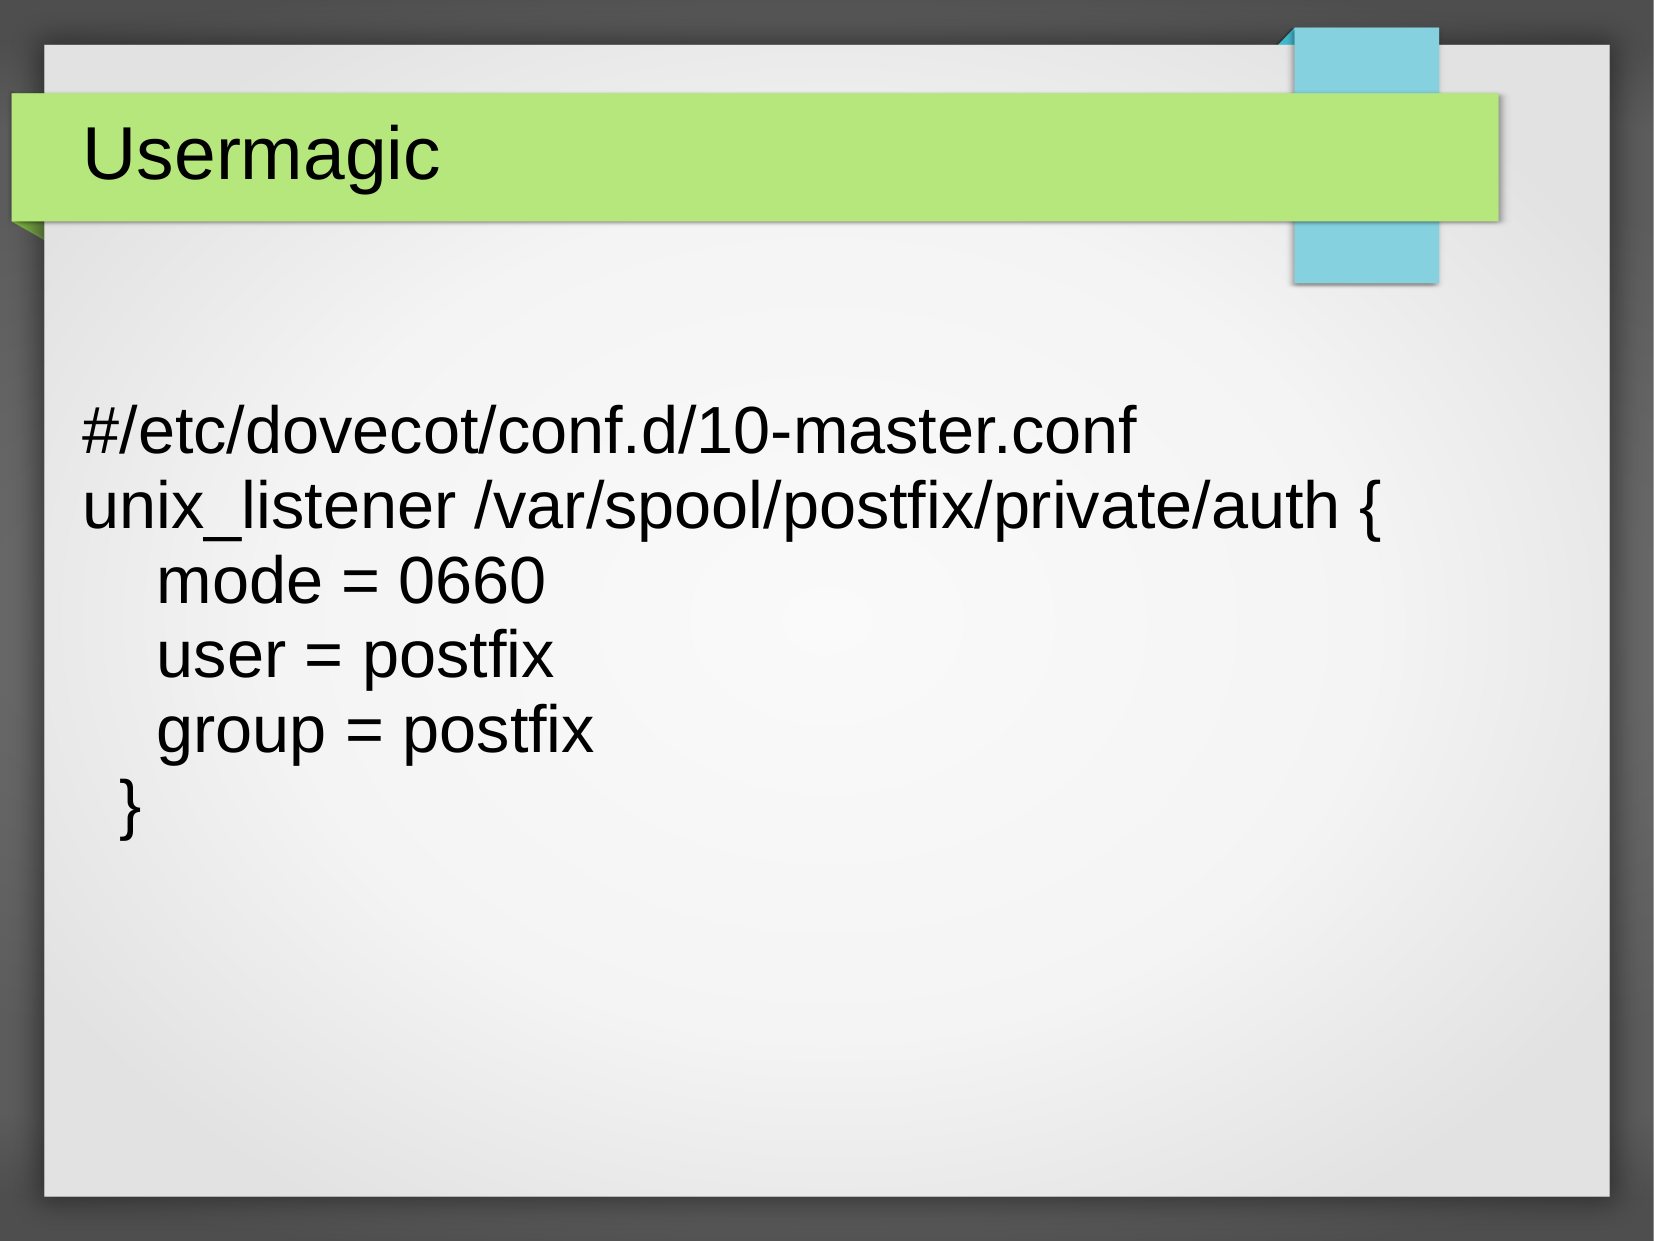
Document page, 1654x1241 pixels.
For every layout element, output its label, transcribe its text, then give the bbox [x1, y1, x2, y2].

picture [0, 0, 1654, 1241]
title Usermagic [82, 94, 1264, 213]
subtitle #/etc/dovecot/conf.d/10-master.conf unix_listener /var/spool/postfix/private/auth { mode = 0660 user = postfix group = postfix } [82, 295, 1571, 1015]
